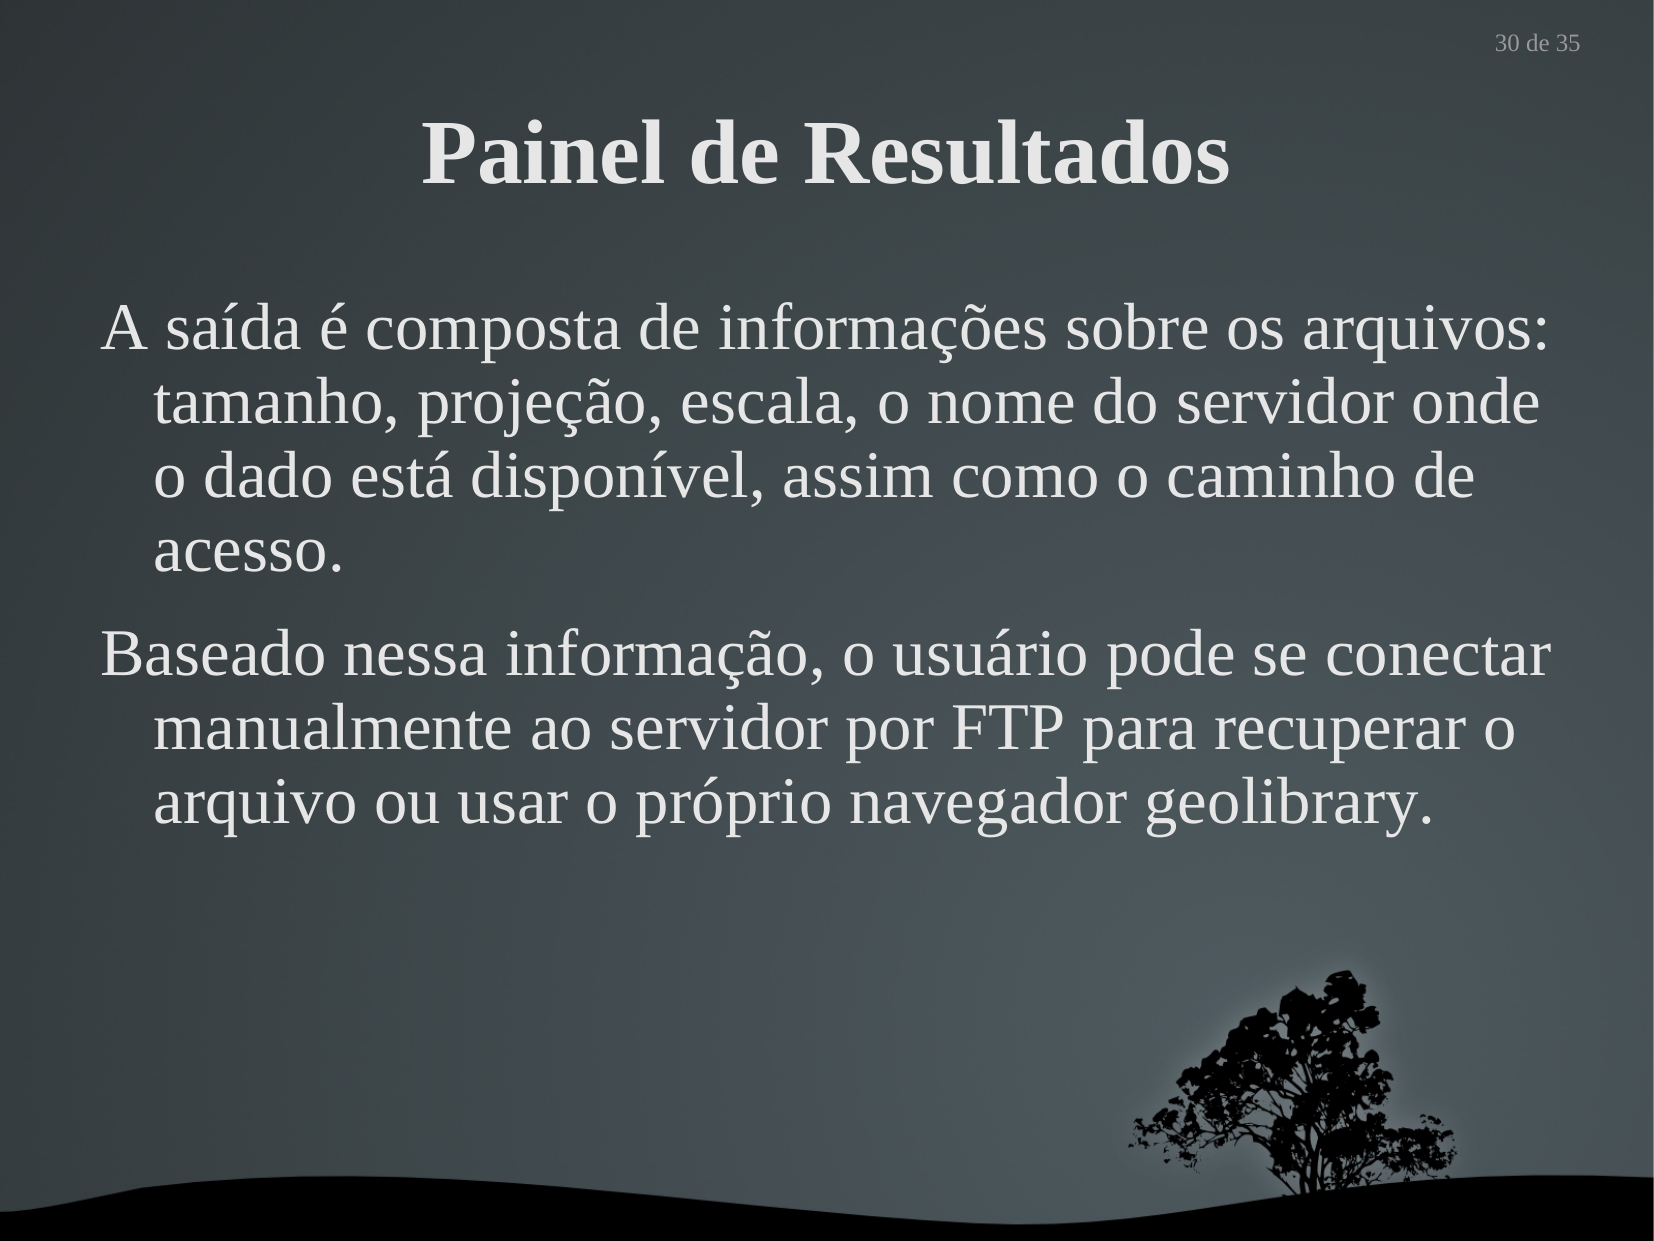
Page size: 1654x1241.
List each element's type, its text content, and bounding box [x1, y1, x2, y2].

title Painel de Resultados [82, 49, 1571, 257]
picture [0, 0, 1654, 1241]
list A saída é composta de informações sobre os arquivos: tamanho, projeção, escala, o nome do servidor onde o dado está disponível, assim como o caminho de acesso. Baseado nessa informação, o usuário pode se conectar manualmente ao servidor por FTP para recuperar o arquivo ou usar o próprio navegador geolibrary. [82, 290, 1571, 1109]
